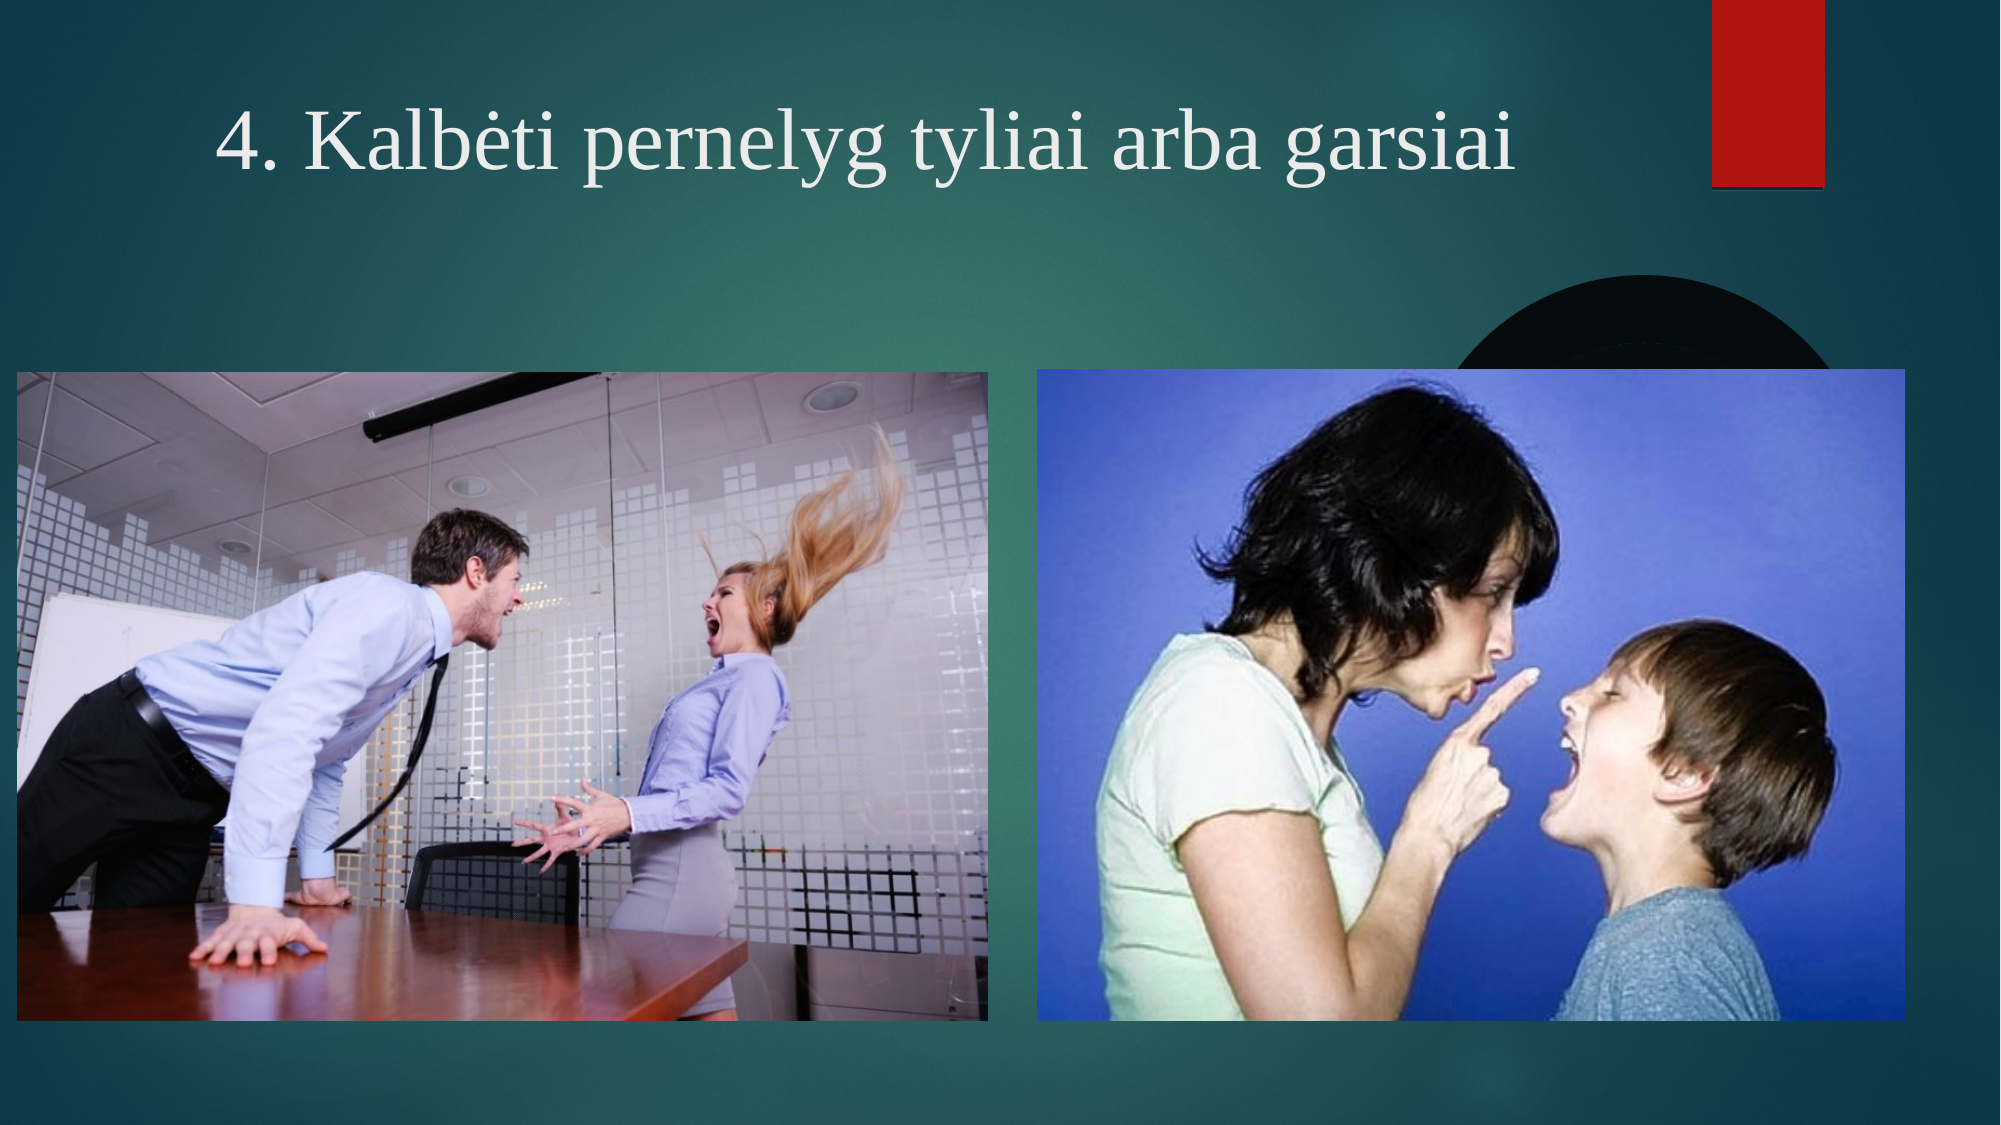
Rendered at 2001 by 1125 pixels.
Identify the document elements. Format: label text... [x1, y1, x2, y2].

picture [1037, 370, 1905, 1021]
picture [17, 372, 988, 1021]
title 4. Kalbėti pernelyg tyliai arba garsiai [106, 74, 1649, 305]
